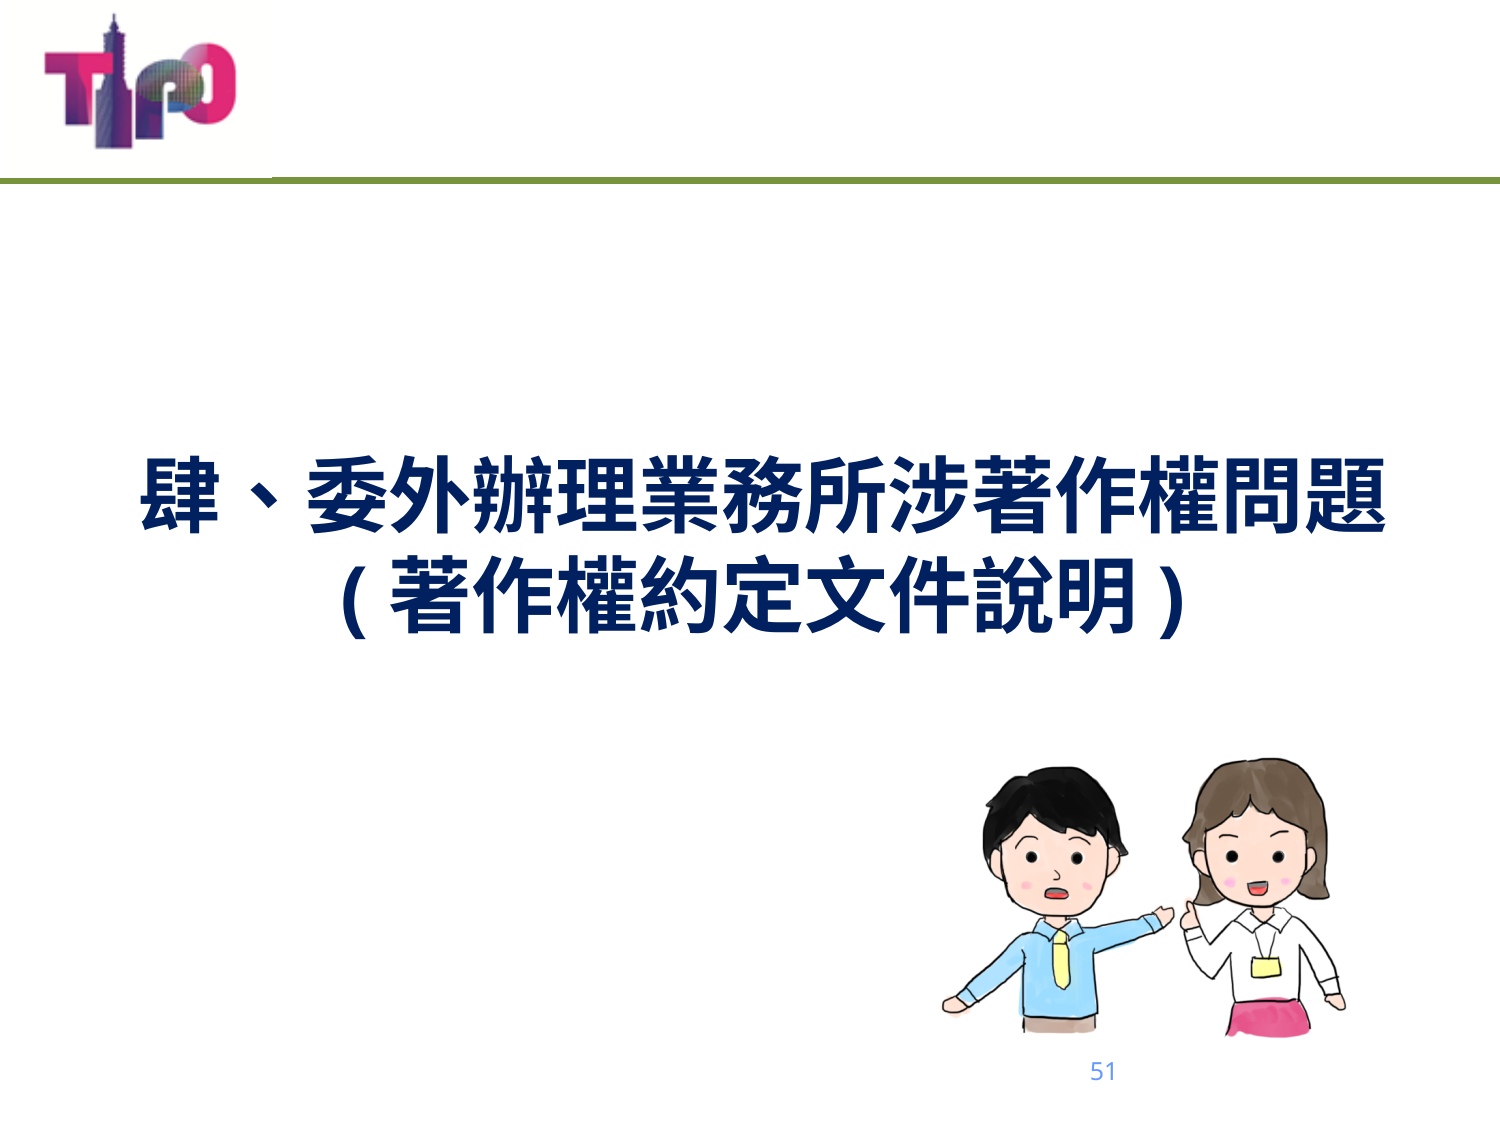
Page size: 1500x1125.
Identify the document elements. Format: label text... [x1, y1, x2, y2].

text_box 肆、委外辦理業務所涉著作權問題 (著作權約定文件說明) [124, 436, 1412, 651]
text_box 51 [1074, 1042, 1426, 1103]
picture [927, 739, 1371, 1055]
